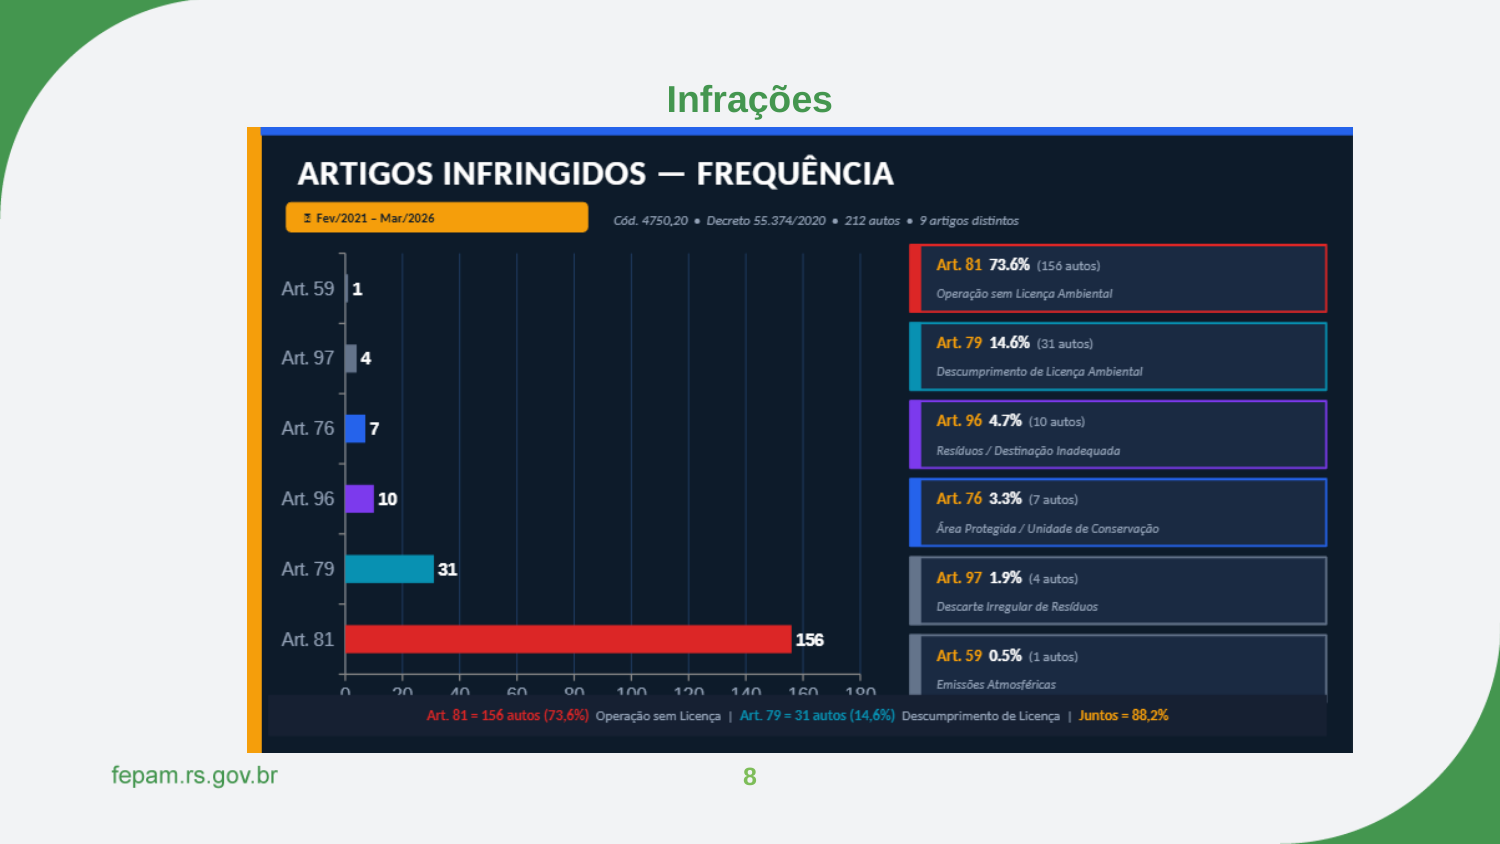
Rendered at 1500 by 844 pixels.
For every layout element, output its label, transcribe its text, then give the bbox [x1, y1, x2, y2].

picture [247, 127, 1353, 753]
text_box Infrações [100, 67, 1400, 129]
slide_number 8 [575, 753, 926, 798]
